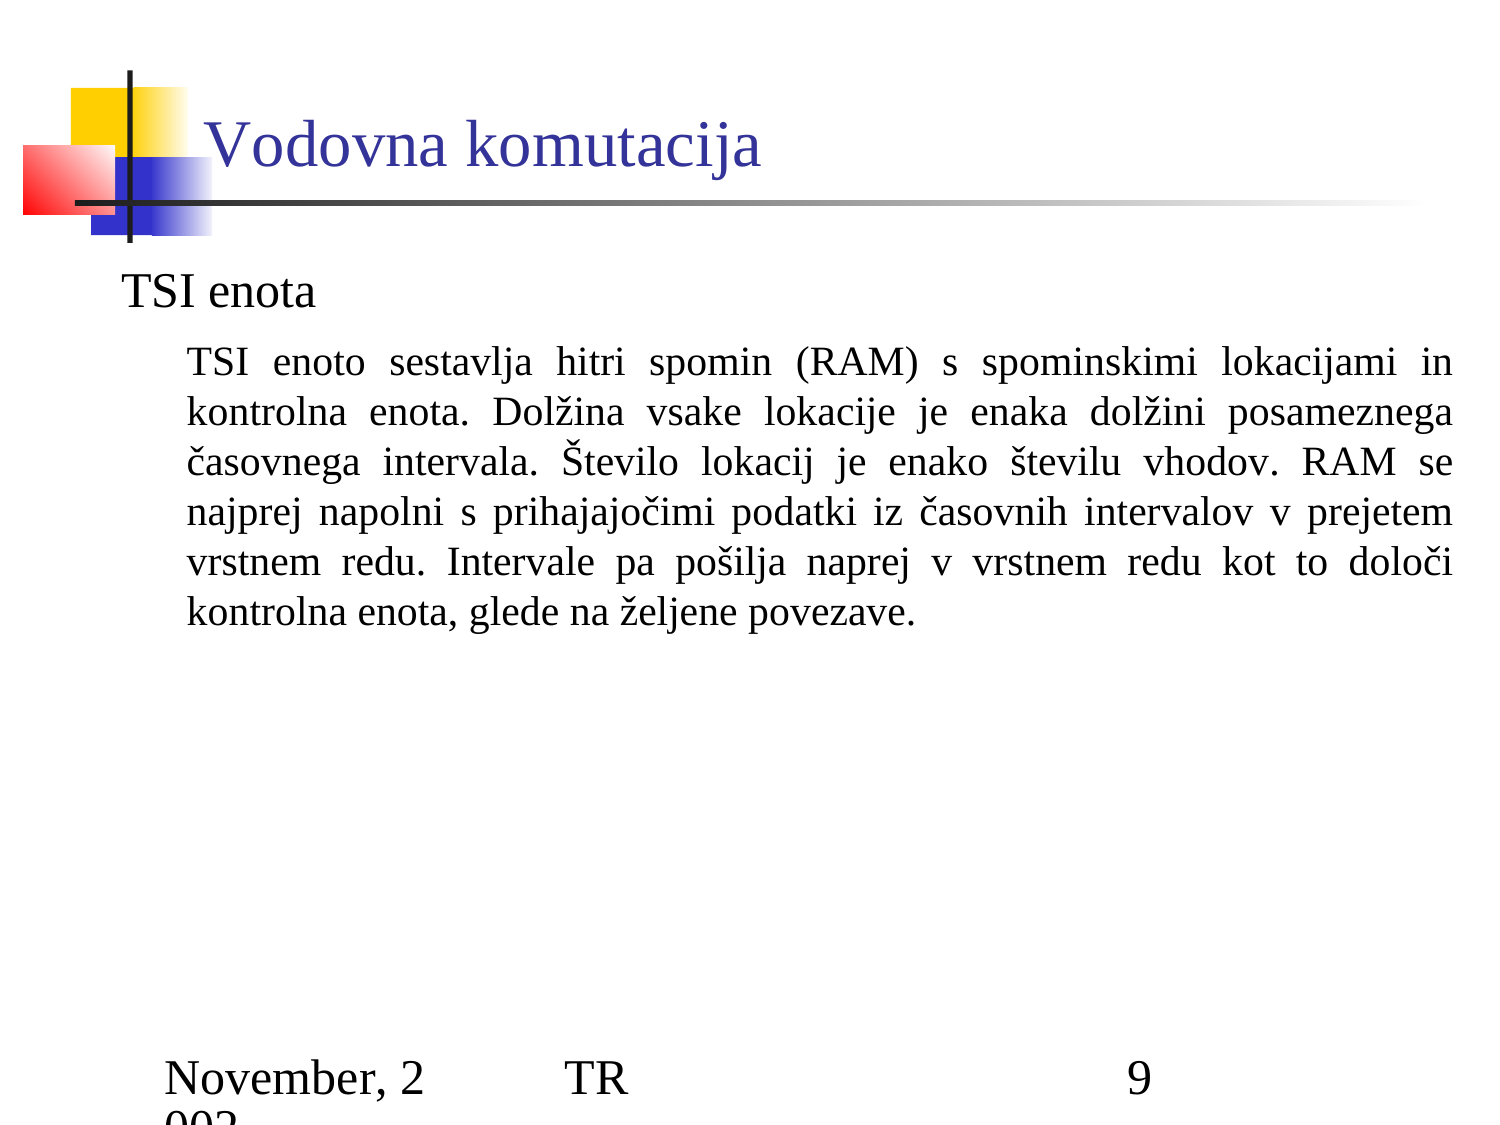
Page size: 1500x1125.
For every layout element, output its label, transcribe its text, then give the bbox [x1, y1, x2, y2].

list TSI enota TSI enoto sestavlja hitri spomin (RAM) s spominskimi lokacijami in kontrolna enota. Dolžina vsake lokacije je enaka dolžini posameznega časovnega intervala. Število lokacij je enako številu vhodov. RAM se najprej napolni s prihajajočimi podatki iz časovnih intervalov v prejetem vrstnem redu. Intervale pa pošilja naprej v vrstnem redu kot to določi kontrolna enota, glede na željene povezave. [50, 249, 1469, 707]
title Vodovna komutacija [188, 92, 1468, 188]
